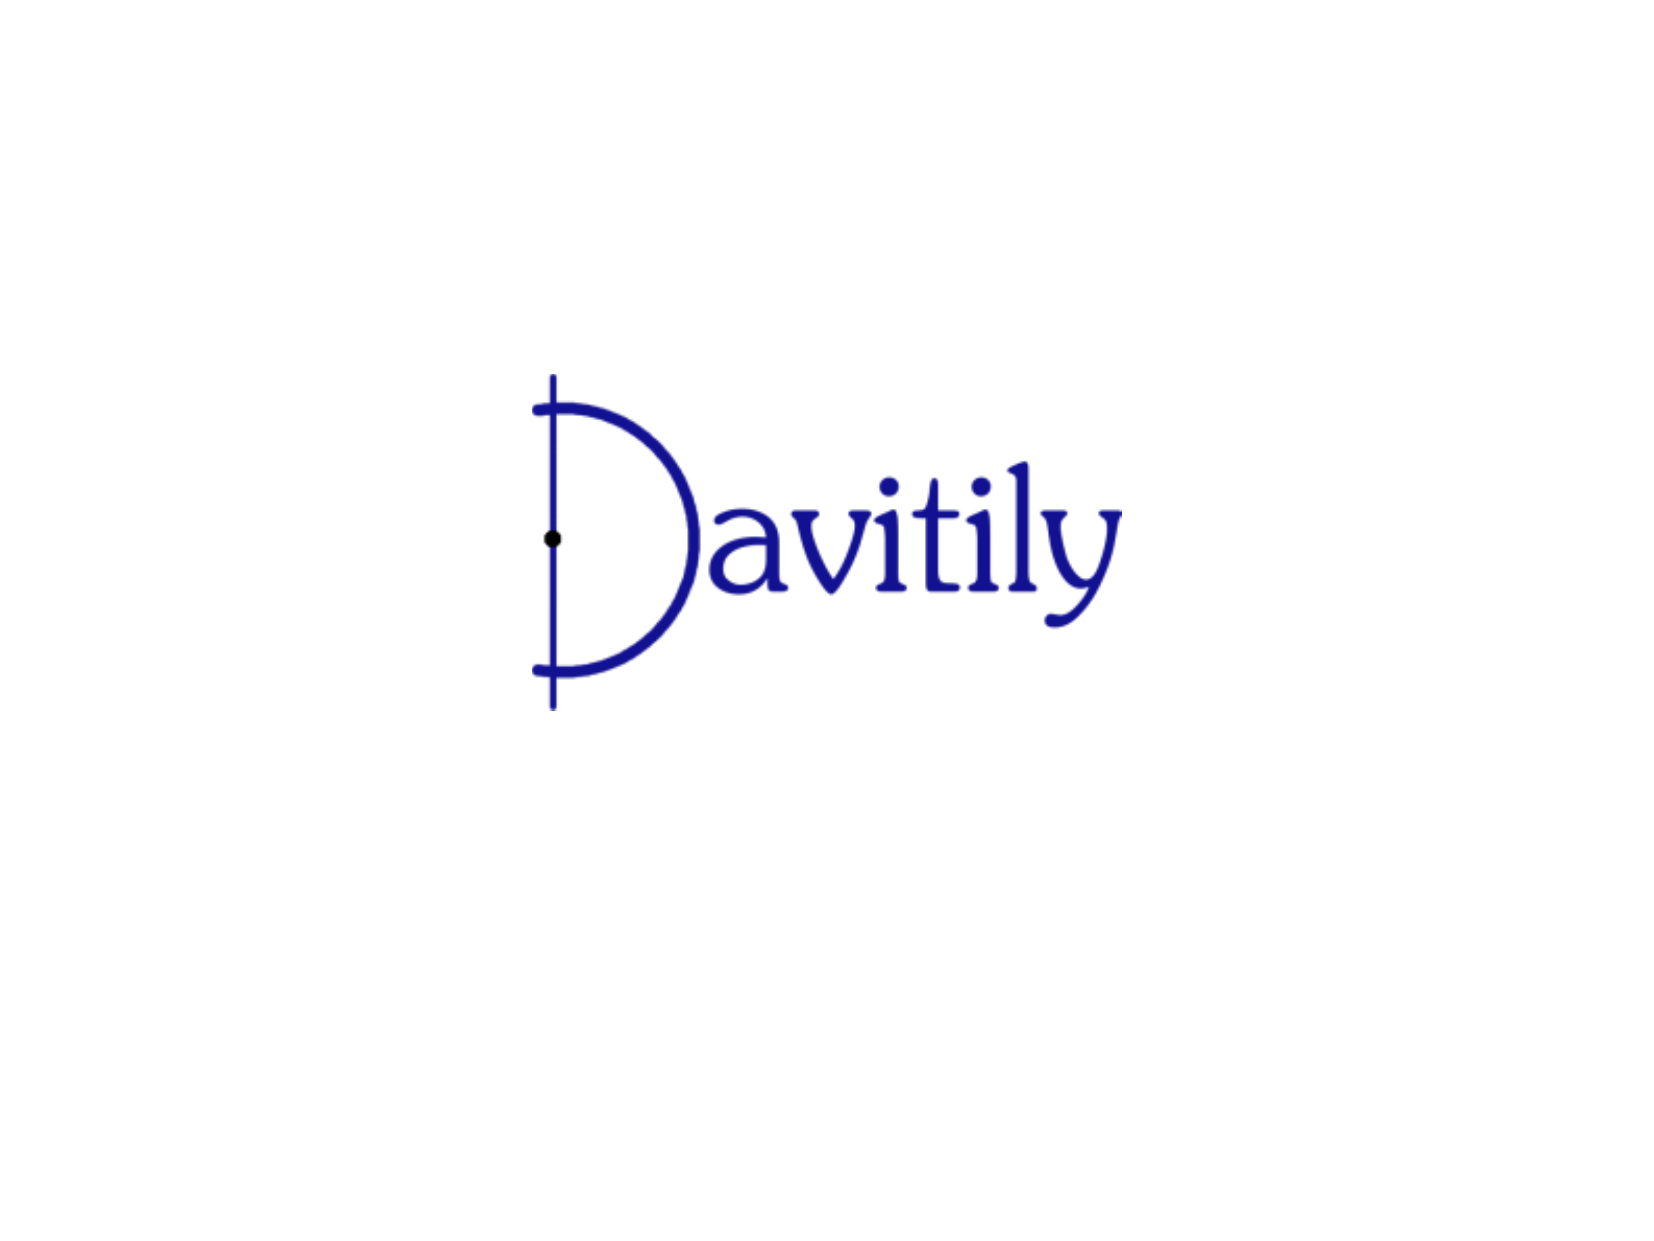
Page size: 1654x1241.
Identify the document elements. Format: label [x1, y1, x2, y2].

picture [532, 374, 1122, 711]
